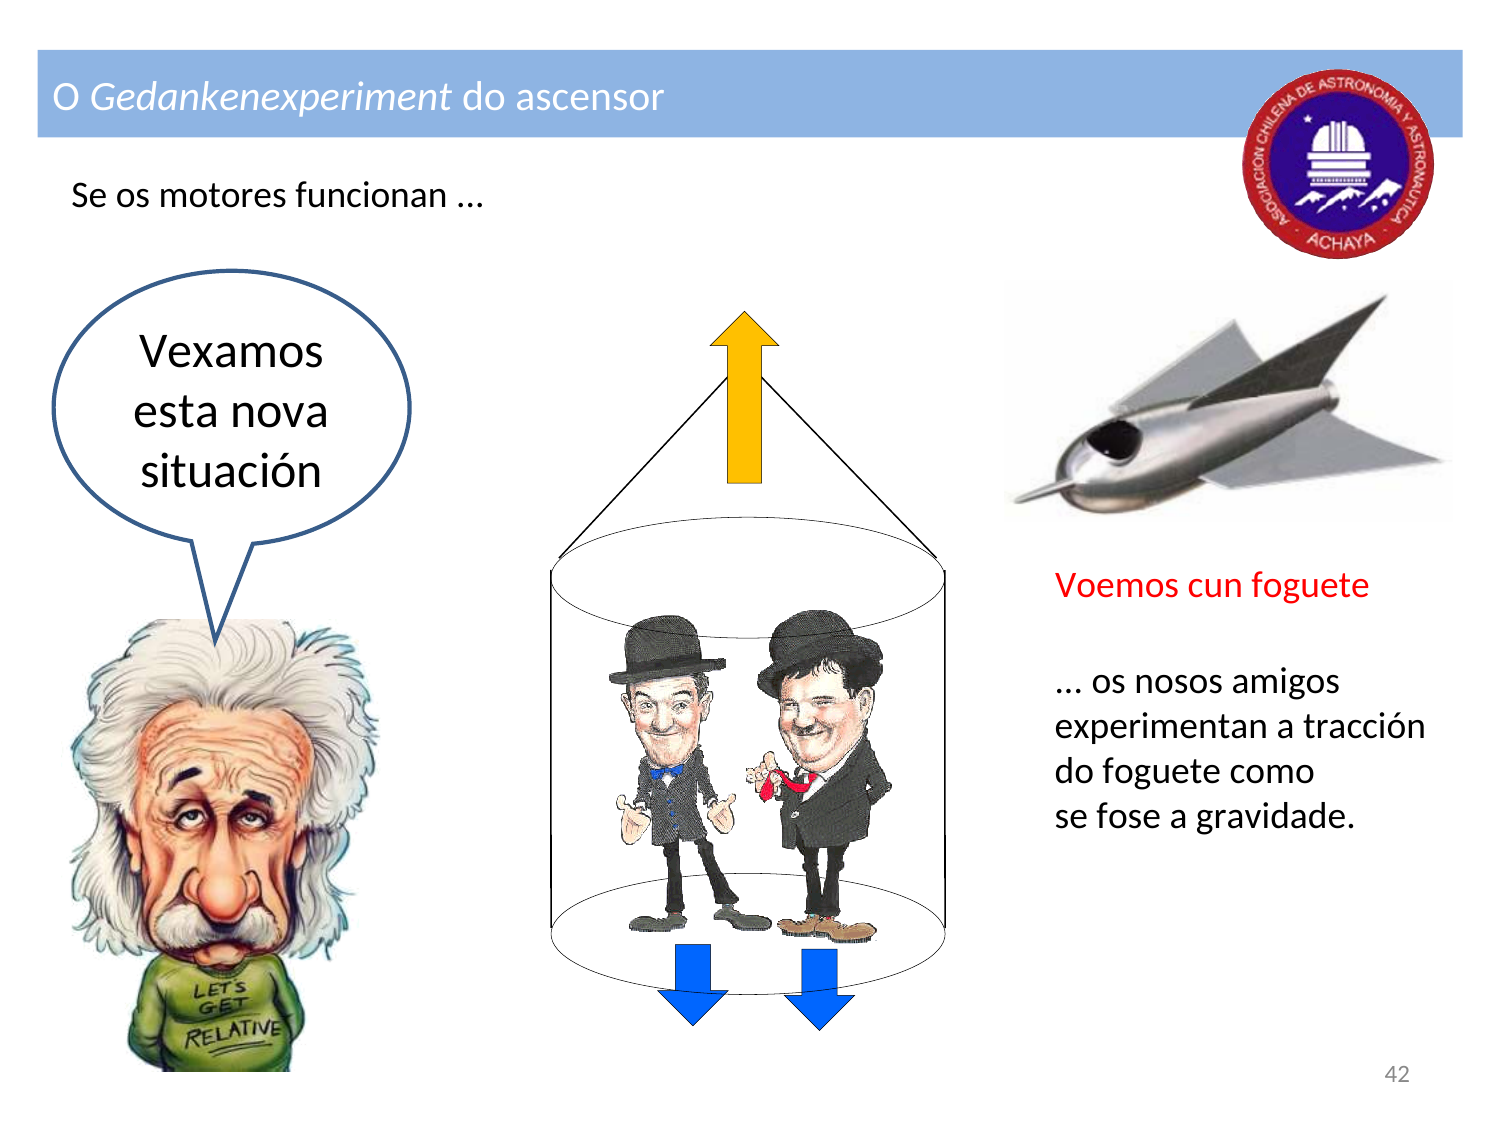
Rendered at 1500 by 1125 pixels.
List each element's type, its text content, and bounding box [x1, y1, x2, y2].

text_box Se os motores funcionan ... [56, 162, 501, 223]
picture [1240, 67, 1436, 260]
text_box <número> [1074, 1042, 1426, 1103]
text_box Vexamos esta nova situación [53, 270, 410, 641]
text_box O Gedankenexperiment do ascensor [37, 49, 1463, 138]
text_box Voemos cun foguete [1040, 552, 1386, 613]
picture [605, 606, 897, 637]
text_box [710, 311, 779, 484]
picture [61, 619, 402, 1072]
text_box [784, 989, 855, 1031]
picture [1004, 280, 1454, 523]
picture [605, 618, 897, 944]
text_box [801, 949, 838, 991]
text_box [675, 944, 729, 993]
text_box ... os nosos amigos experimentan a tracción do foguete como se fose a gravidade. [1039, 648, 1445, 844]
text_box [657, 990, 724, 1026]
